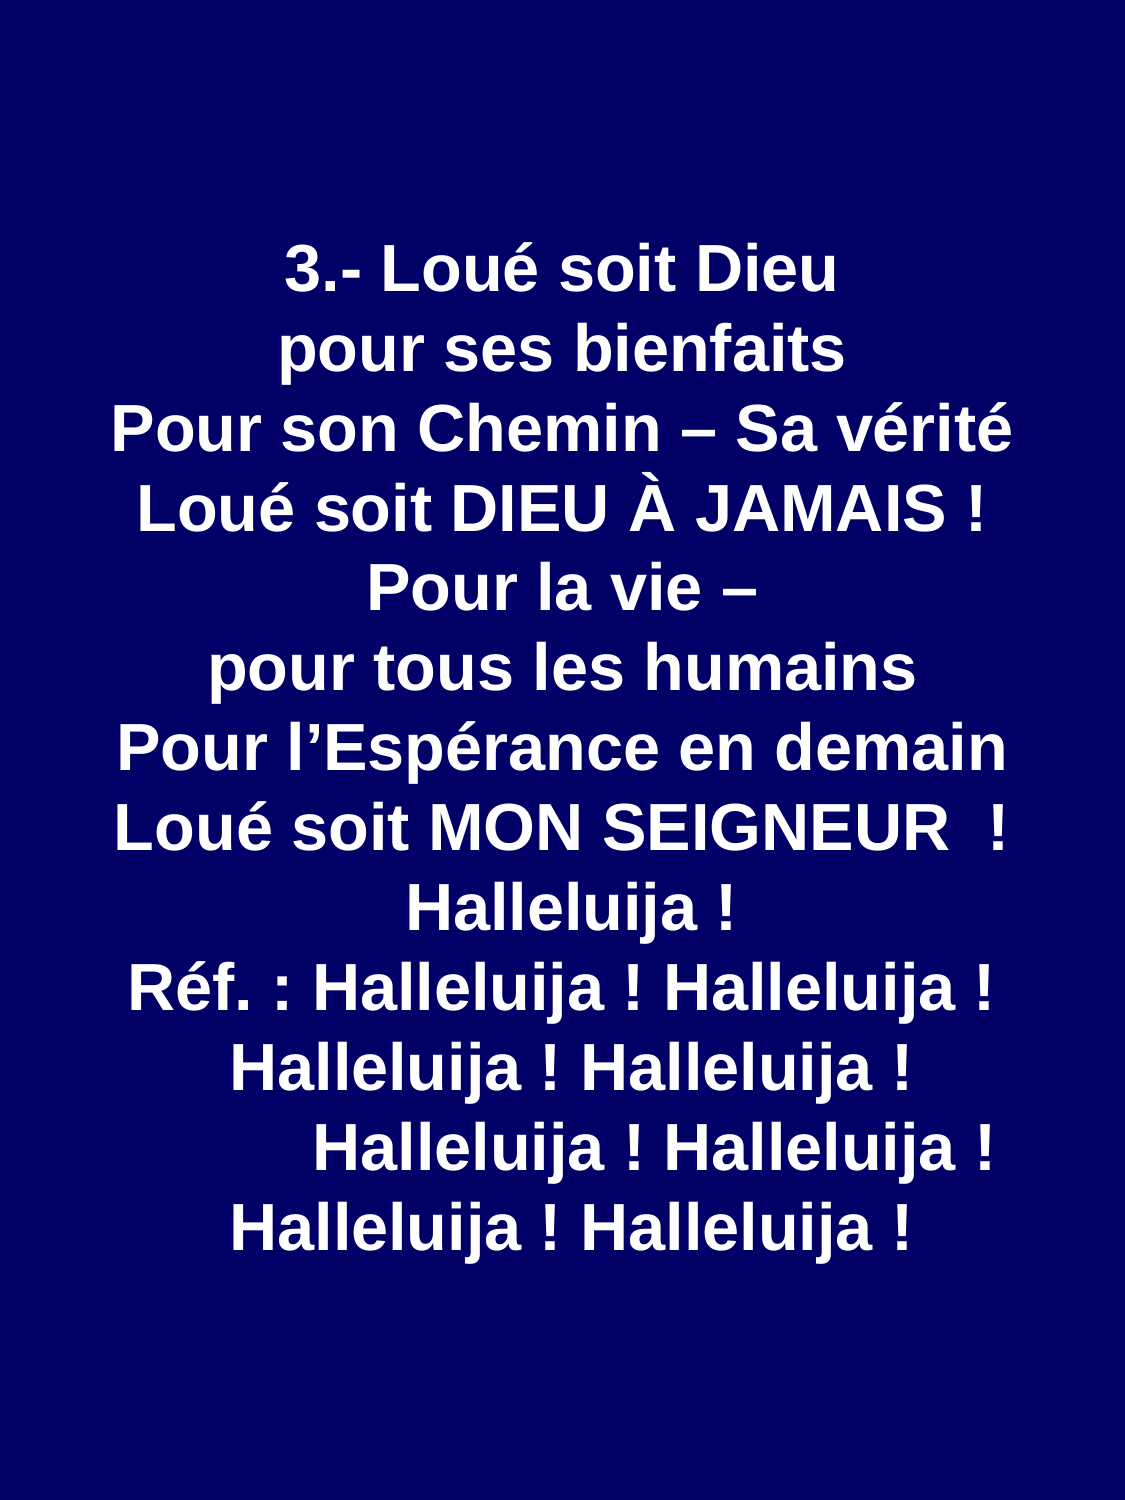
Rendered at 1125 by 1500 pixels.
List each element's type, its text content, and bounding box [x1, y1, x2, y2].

text_box 3.- Loué soit Dieu pour ses bienfaits Pour son Chemin – Sa vérité Loué soit DIEU À JAMAIS ! Pour la vie – pour tous les humains Pour l’Espérance en demain Loué soit MON SEIGNEUR ! Halleluija ! Réf. : Halleluija ! Halleluija ! Halleluija ! Halleluija ! Halleluija ! Halleluija ! Halleluija ! Halleluija ! [0, 177, 1125, 1307]
